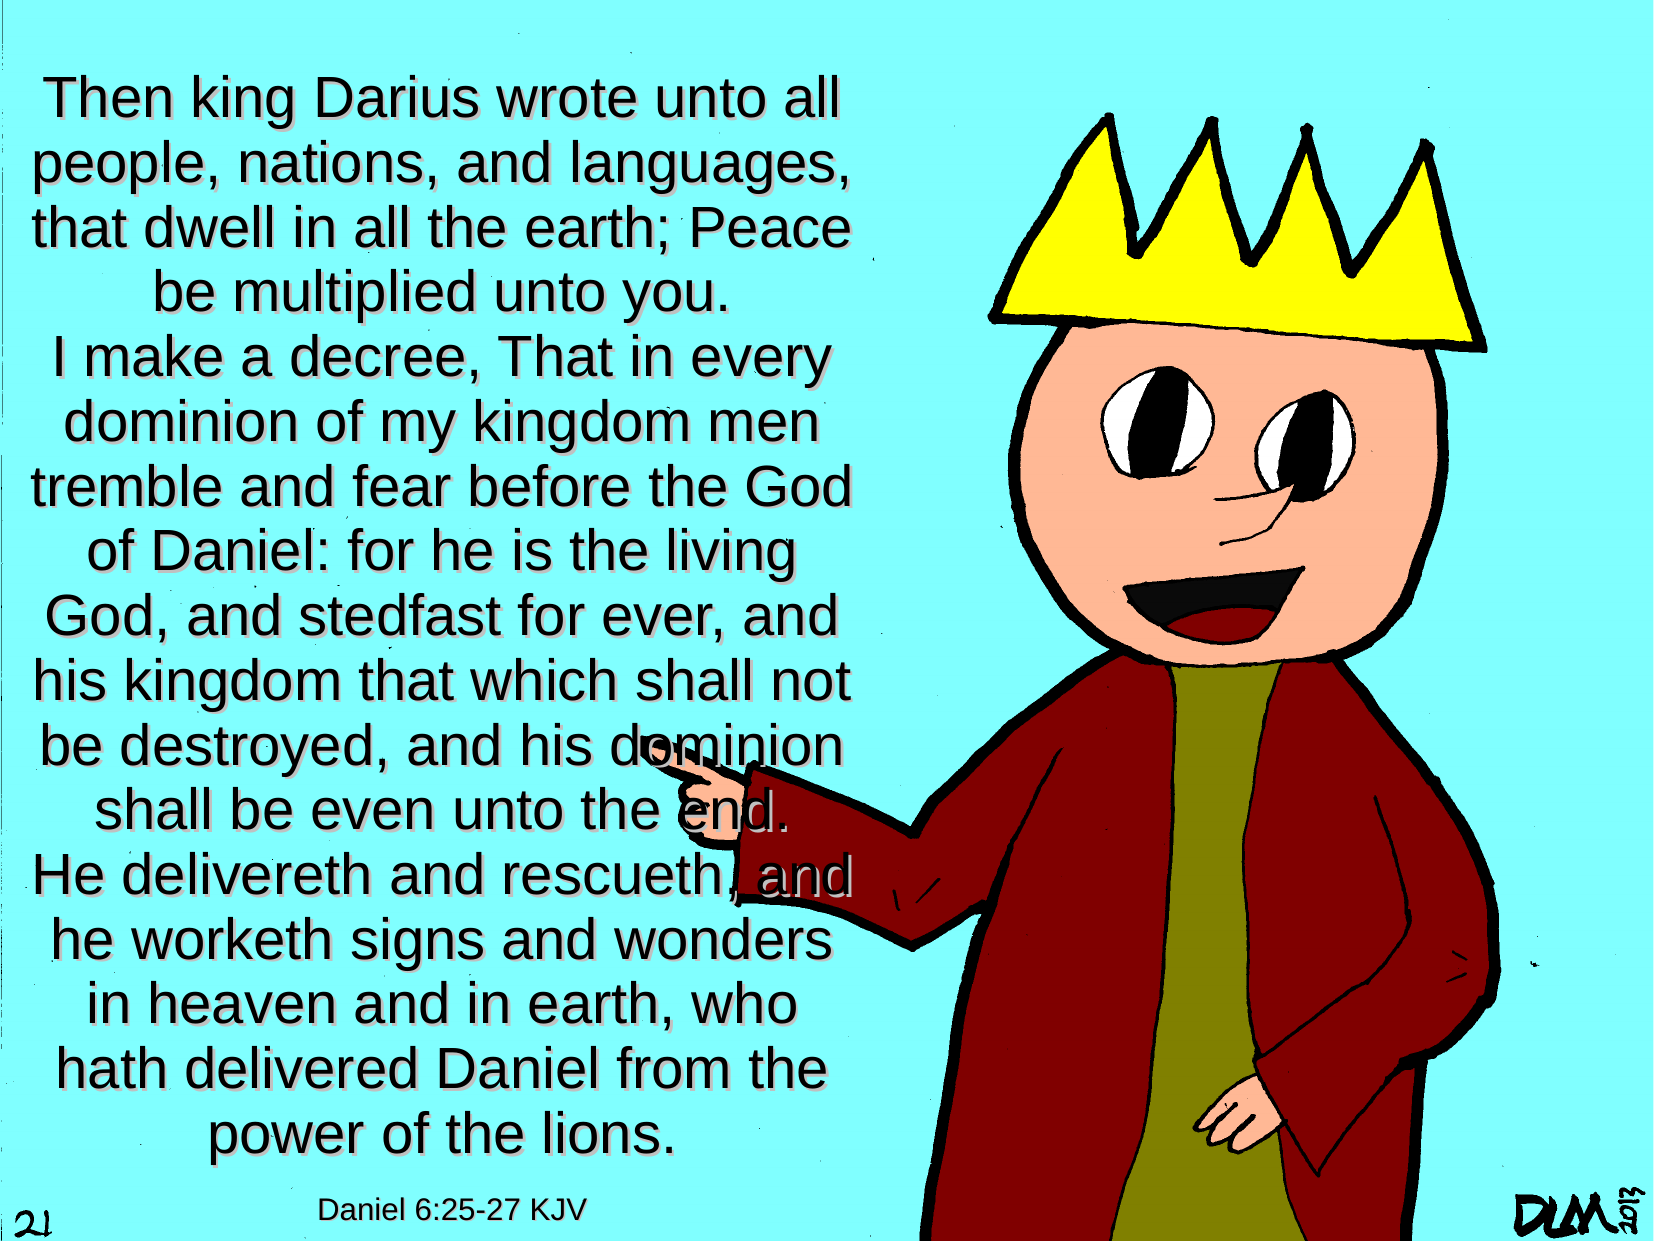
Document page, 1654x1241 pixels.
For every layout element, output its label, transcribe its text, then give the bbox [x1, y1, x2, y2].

text_box Then king Darius wrote unto all people, nations, and languages, that dwell in all the earth; Peace be multiplied unto you. I make a decree, That in every dominion of my kingdom men tremble and fear before the God of Daniel: for he is the living God, and stedfast for ever, and his kingdom that which shall not be destroyed, and his dominion shall be even unto the end. He delivereth and rescueth, and he worketh signs and wonders in heaven and in earth, who hath delivered Daniel from the power of the lions. [15, 57, 870, 1171]
picture [0, 0, 1654, 1241]
text_box Daniel 6:25-27 KJV [294, 1184, 611, 1235]
